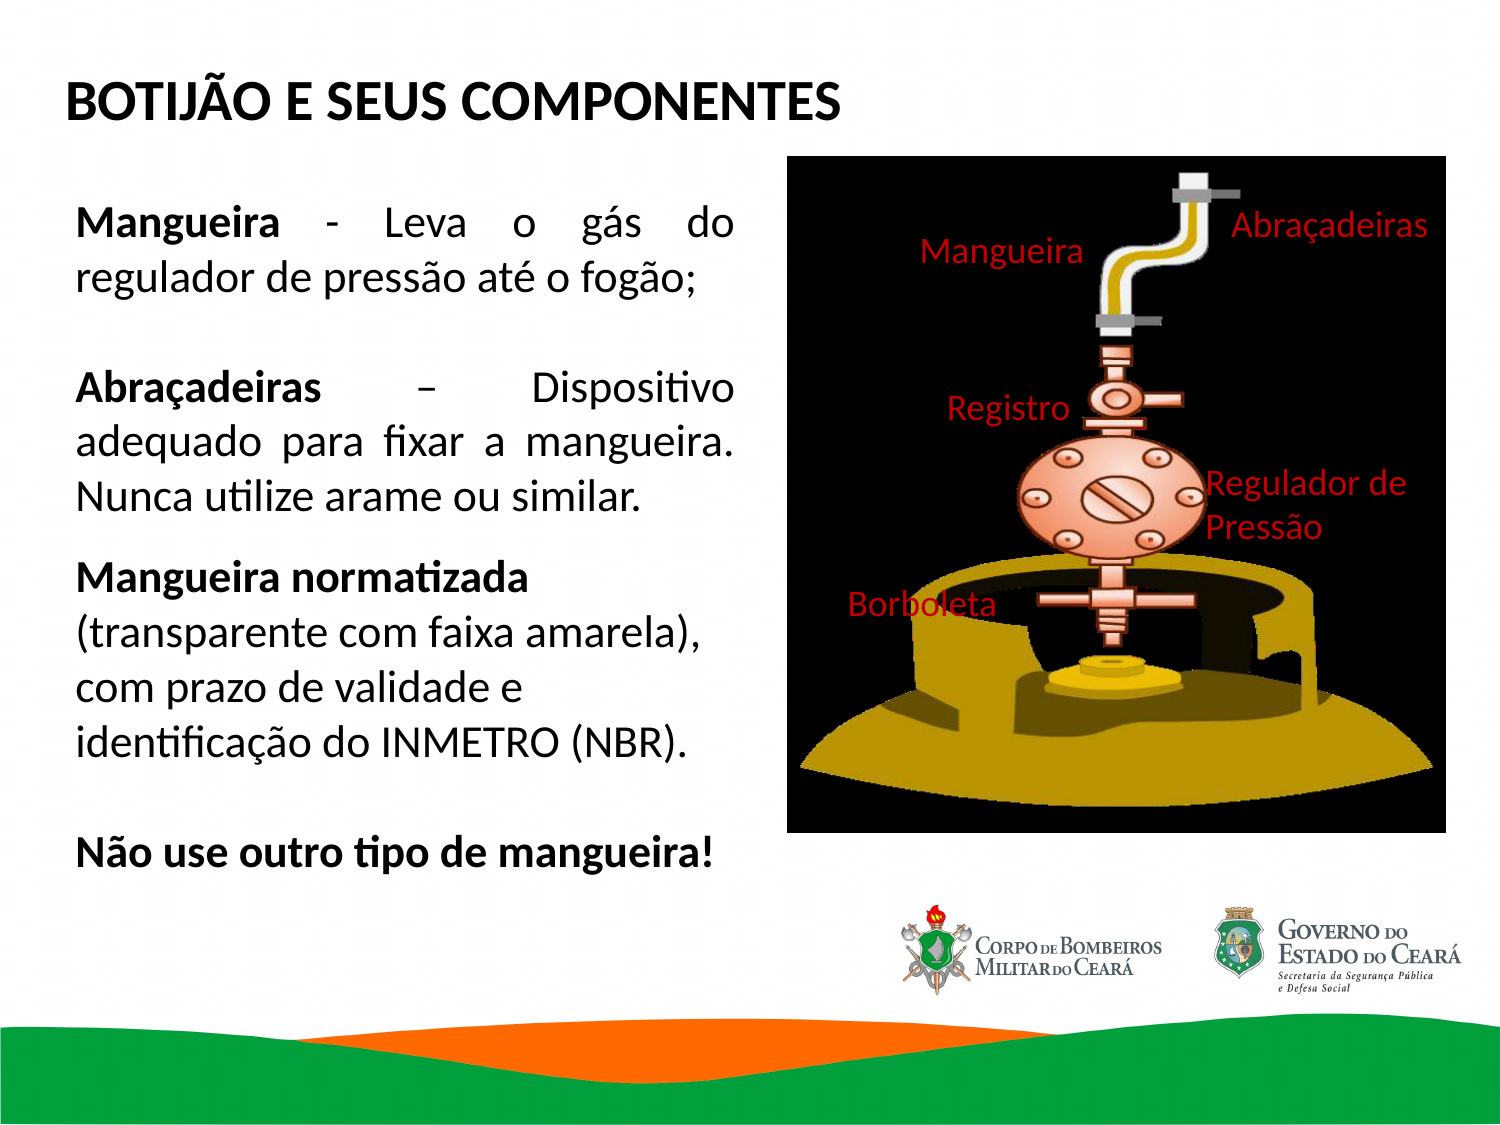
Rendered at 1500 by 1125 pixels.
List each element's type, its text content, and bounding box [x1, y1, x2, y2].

text_box Mangueira [904, 218, 1111, 278]
text_box Borboleta [832, 571, 1027, 632]
text_box Mangueira normatizada (transparente com faixa amarela), com prazo de validade e identificação do INMETRO (NBR). Não use outro tipo de mangueira! [60, 539, 750, 885]
text_box Registro [932, 375, 1117, 436]
text_box BOTIJÃO E SEUS COMPONENTES [50, 54, 860, 140]
picture [0, 0, 1500, 1125]
text_box Regulador de Pressão [1190, 450, 1437, 555]
text_box Abraçadeiras [1216, 192, 1455, 253]
text_box Mangueira - Leva o gás do regulador de pressão até o fogão; Abraçadeiras – Dispositivo adequado para fixar a mangueira. Nunca utilize arame ou similar. [60, 183, 750, 529]
